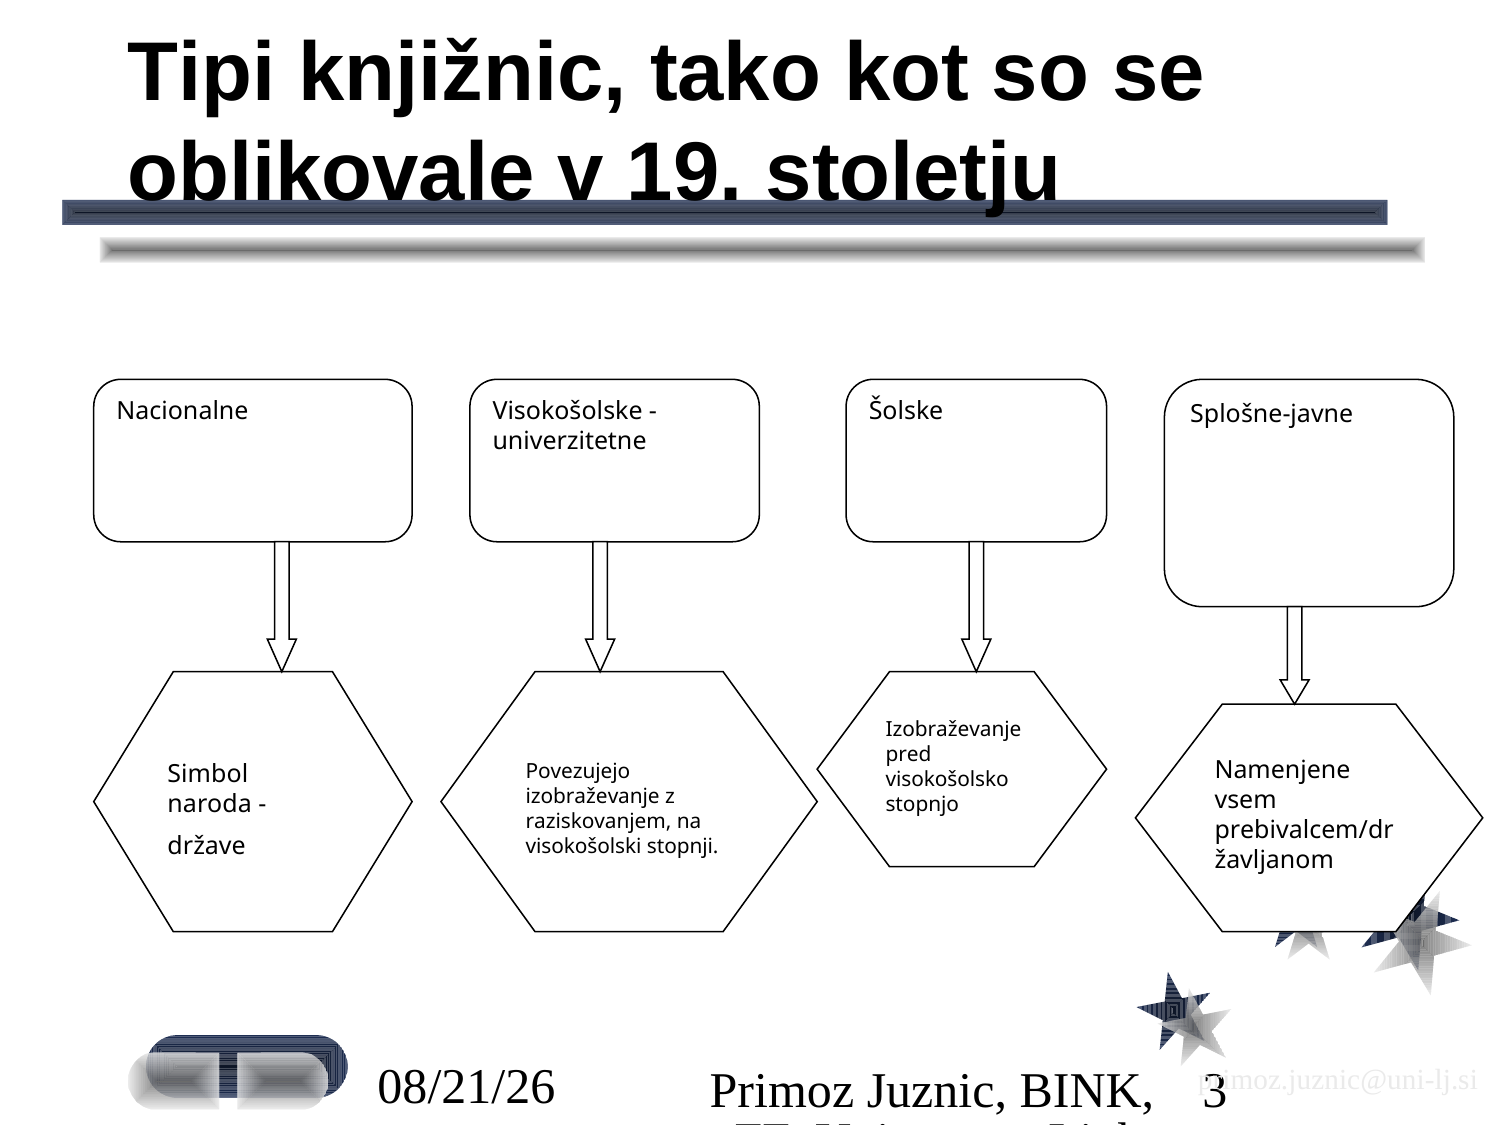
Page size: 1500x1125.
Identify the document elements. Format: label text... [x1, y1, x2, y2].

text_box [585, 541, 615, 672]
text_box [961, 541, 991, 672]
text_box Namenjene vsem prebivalcem/državljanom [1135, 704, 1483, 932]
title Tipi knjižnic, tako kot so se oblikovale v 19. stoletju [112, 9, 1388, 225]
text_box Nacionalne [93, 379, 413, 542]
text_box Povezujejo izobraževanje z raziskovanjem, na visokošolski stopnji. [440, 671, 818, 932]
text_box [267, 541, 297, 672]
text_box Šolske [846, 379, 1107, 542]
text_box Visokošolske -univerzitetne [469, 379, 760, 542]
text_box Simbol naroda -države [93, 671, 413, 932]
text_box [1280, 606, 1310, 705]
text_box Izobraževanje pred visokošolsko stopnjo [817, 671, 1107, 867]
text_box Splošne-javne [1164, 379, 1454, 607]
